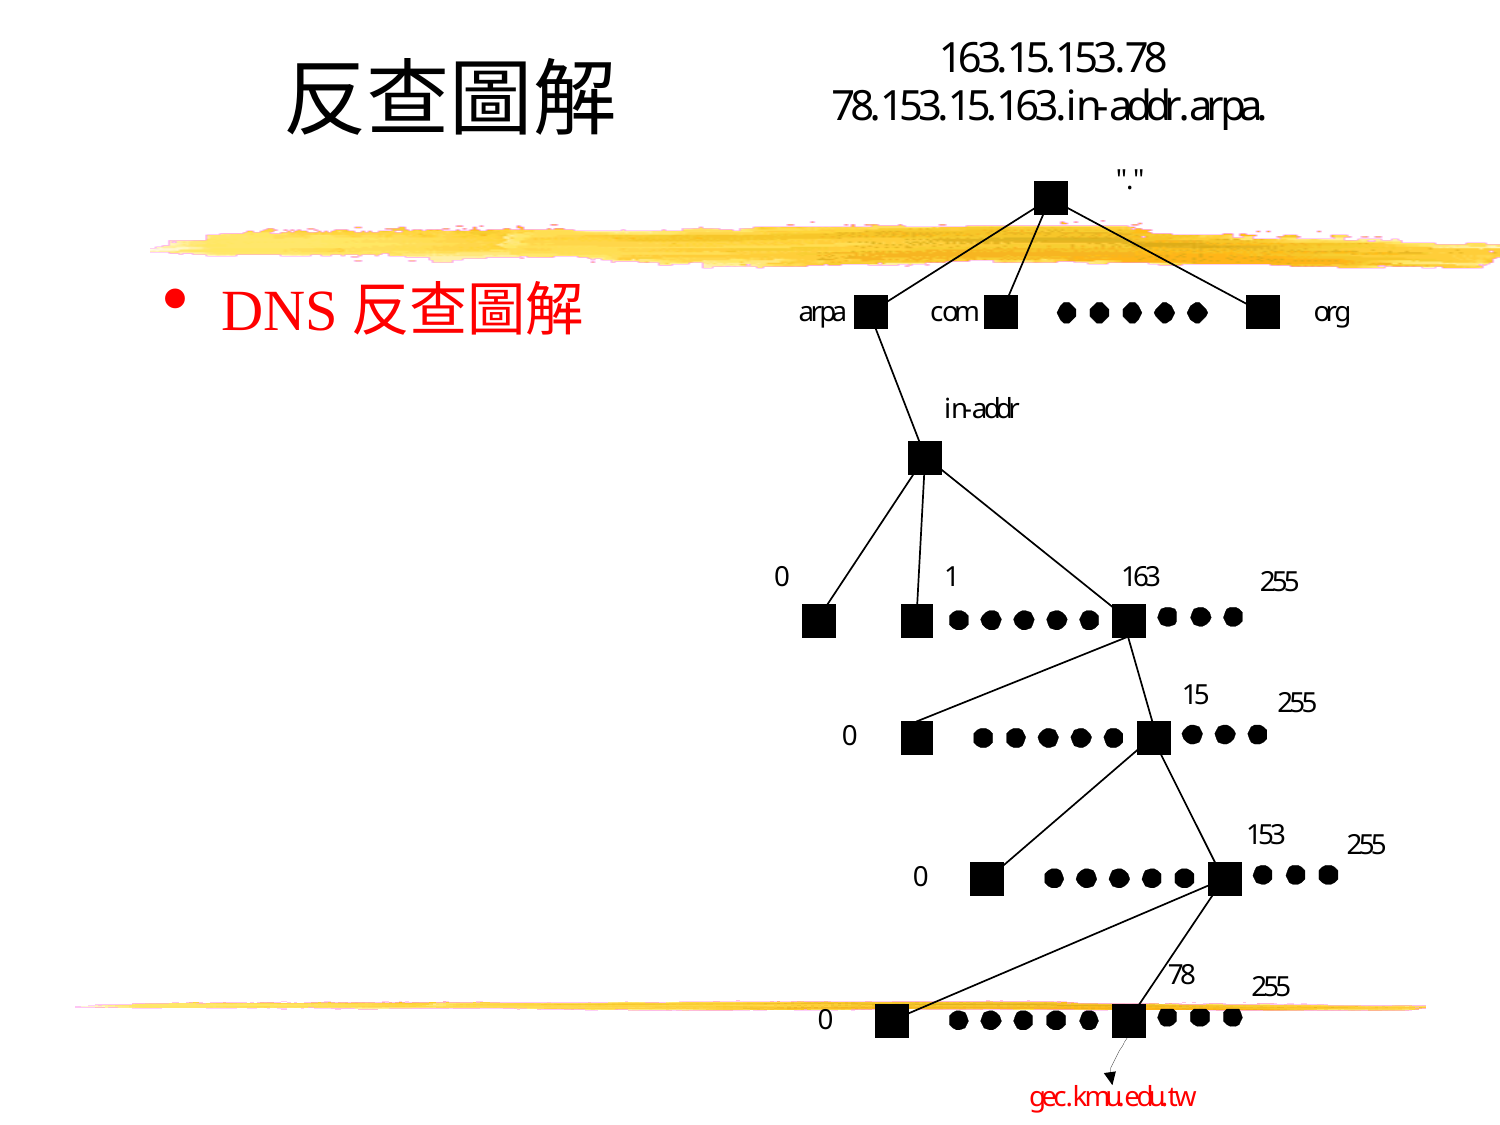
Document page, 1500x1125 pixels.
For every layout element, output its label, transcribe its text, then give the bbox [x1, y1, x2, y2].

picture [1408, 215, 1500, 279]
picture [75, 999, 150, 1013]
picture [1408, 999, 1426, 1013]
picture [700, 999, 741, 1013]
title 反查圖解 [61, 5, 839, 179]
list DNS反查圖解 [150, 255, 700, 1017]
chart [741, 14, 1408, 1125]
picture [150, 215, 741, 279]
